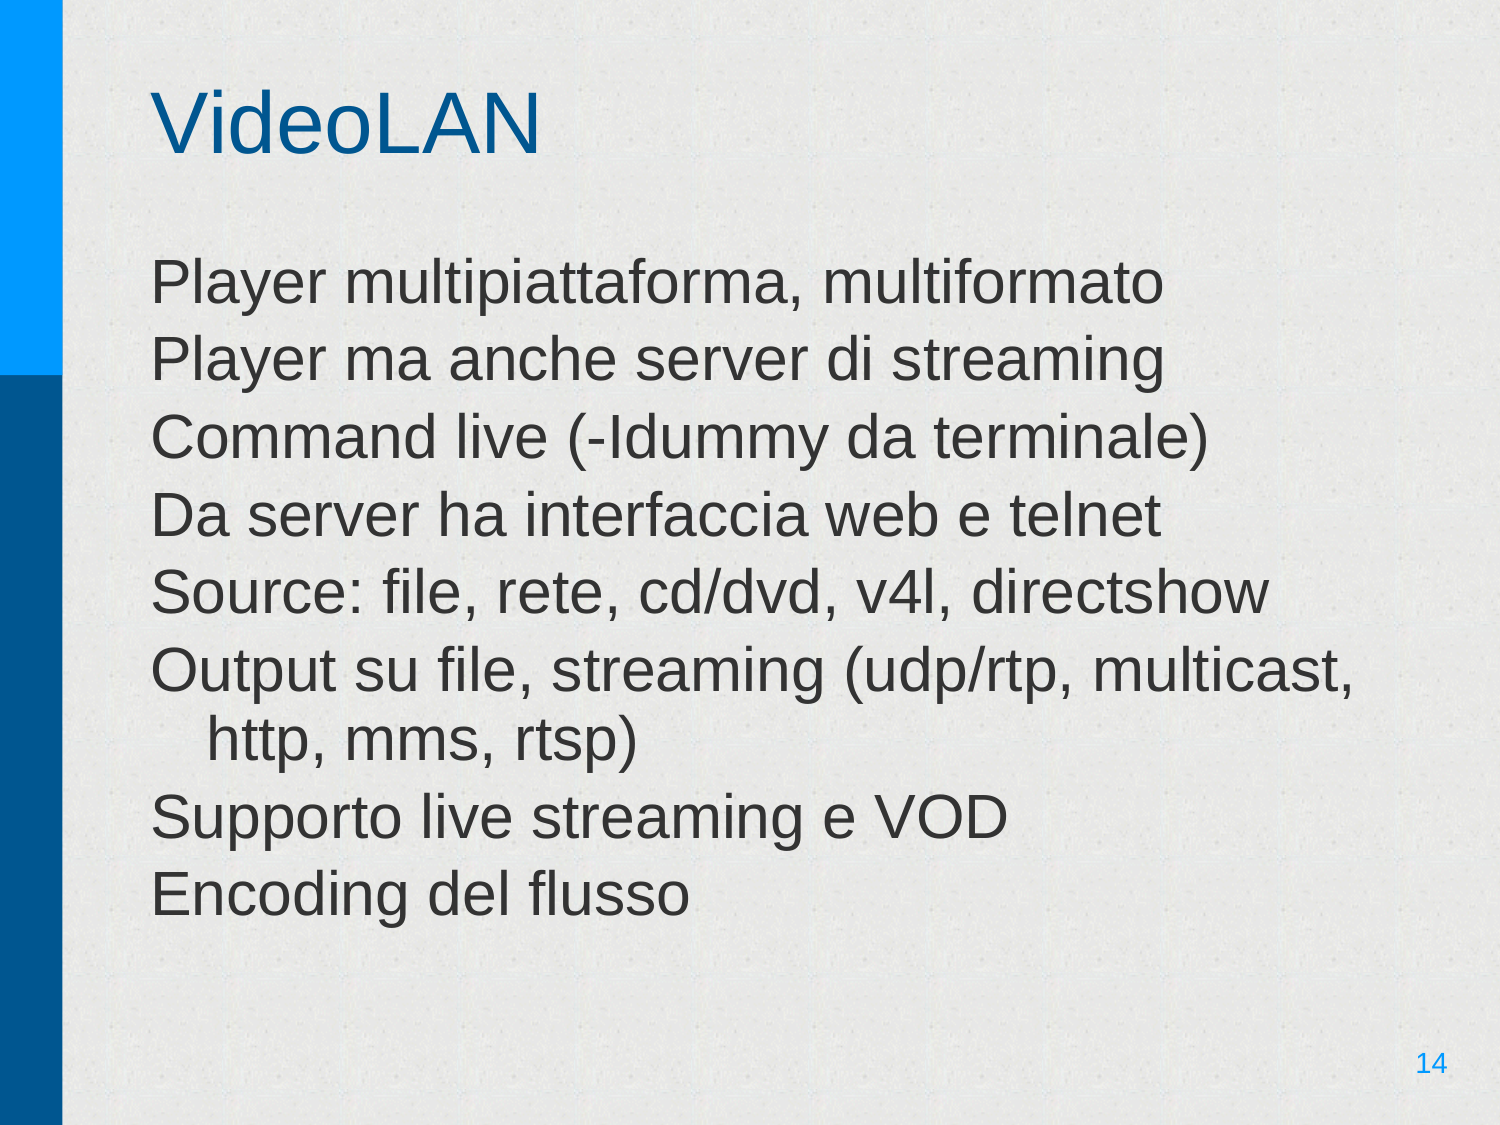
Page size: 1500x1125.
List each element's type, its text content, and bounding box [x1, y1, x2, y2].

picture [63, 0, 1500, 1125]
title VideoLAN [149, 34, 1388, 223]
list Player multipiattaforma, multiformato Player ma anche server di streaming Command live (-Idummy da terminale) Da server ha interfaccia web e telnet Source: file, rete, cd/dvd, v4l, directshow Output su file, streaming (udp/rtp, multicast, http, mms, rtsp) Supporto live streaming e VOD Encoding del flusso [149, 246, 1388, 976]
